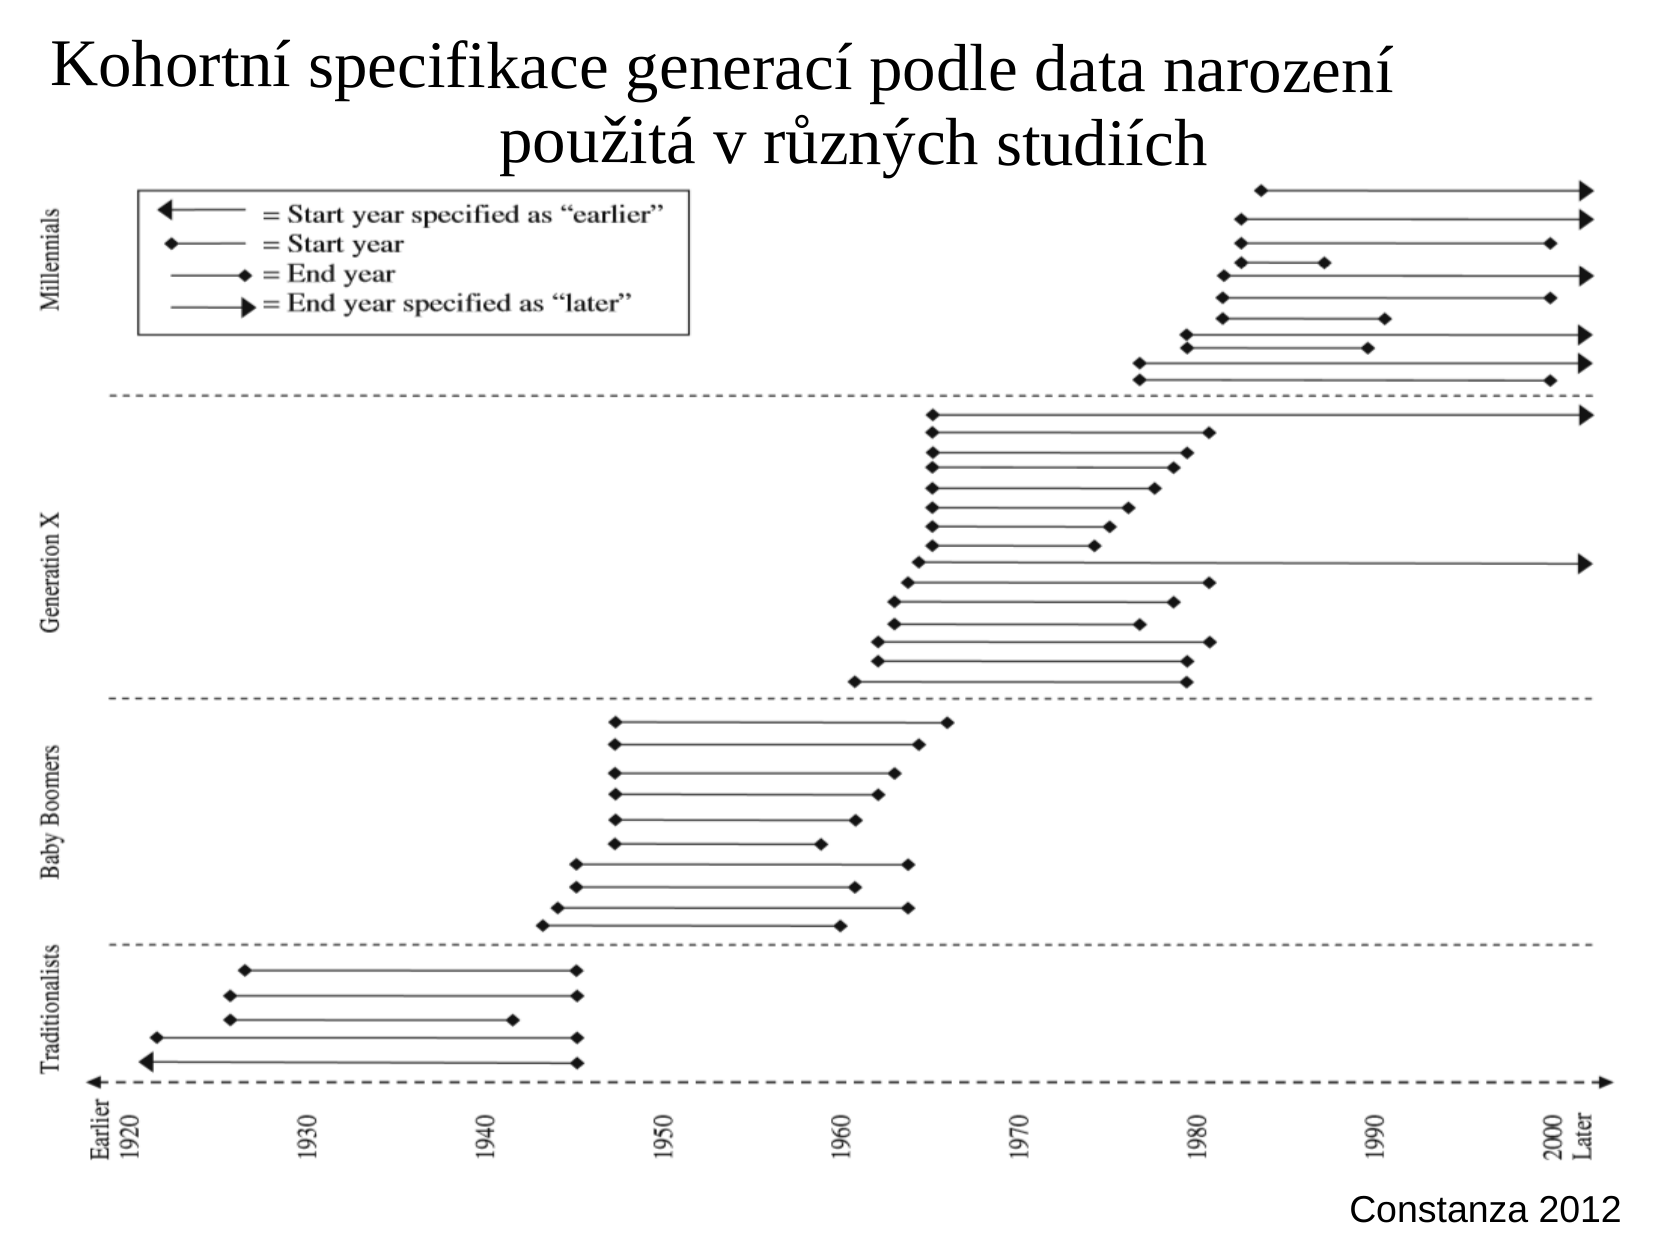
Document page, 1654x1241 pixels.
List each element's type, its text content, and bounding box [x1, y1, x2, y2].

picture [35, 184, 1619, 1168]
text_box Kohortní specifikace generací podle data narození použitá v různých studiích [34, 18, 1654, 193]
text_box Constanza 2012 [1334, 1181, 1654, 1238]
